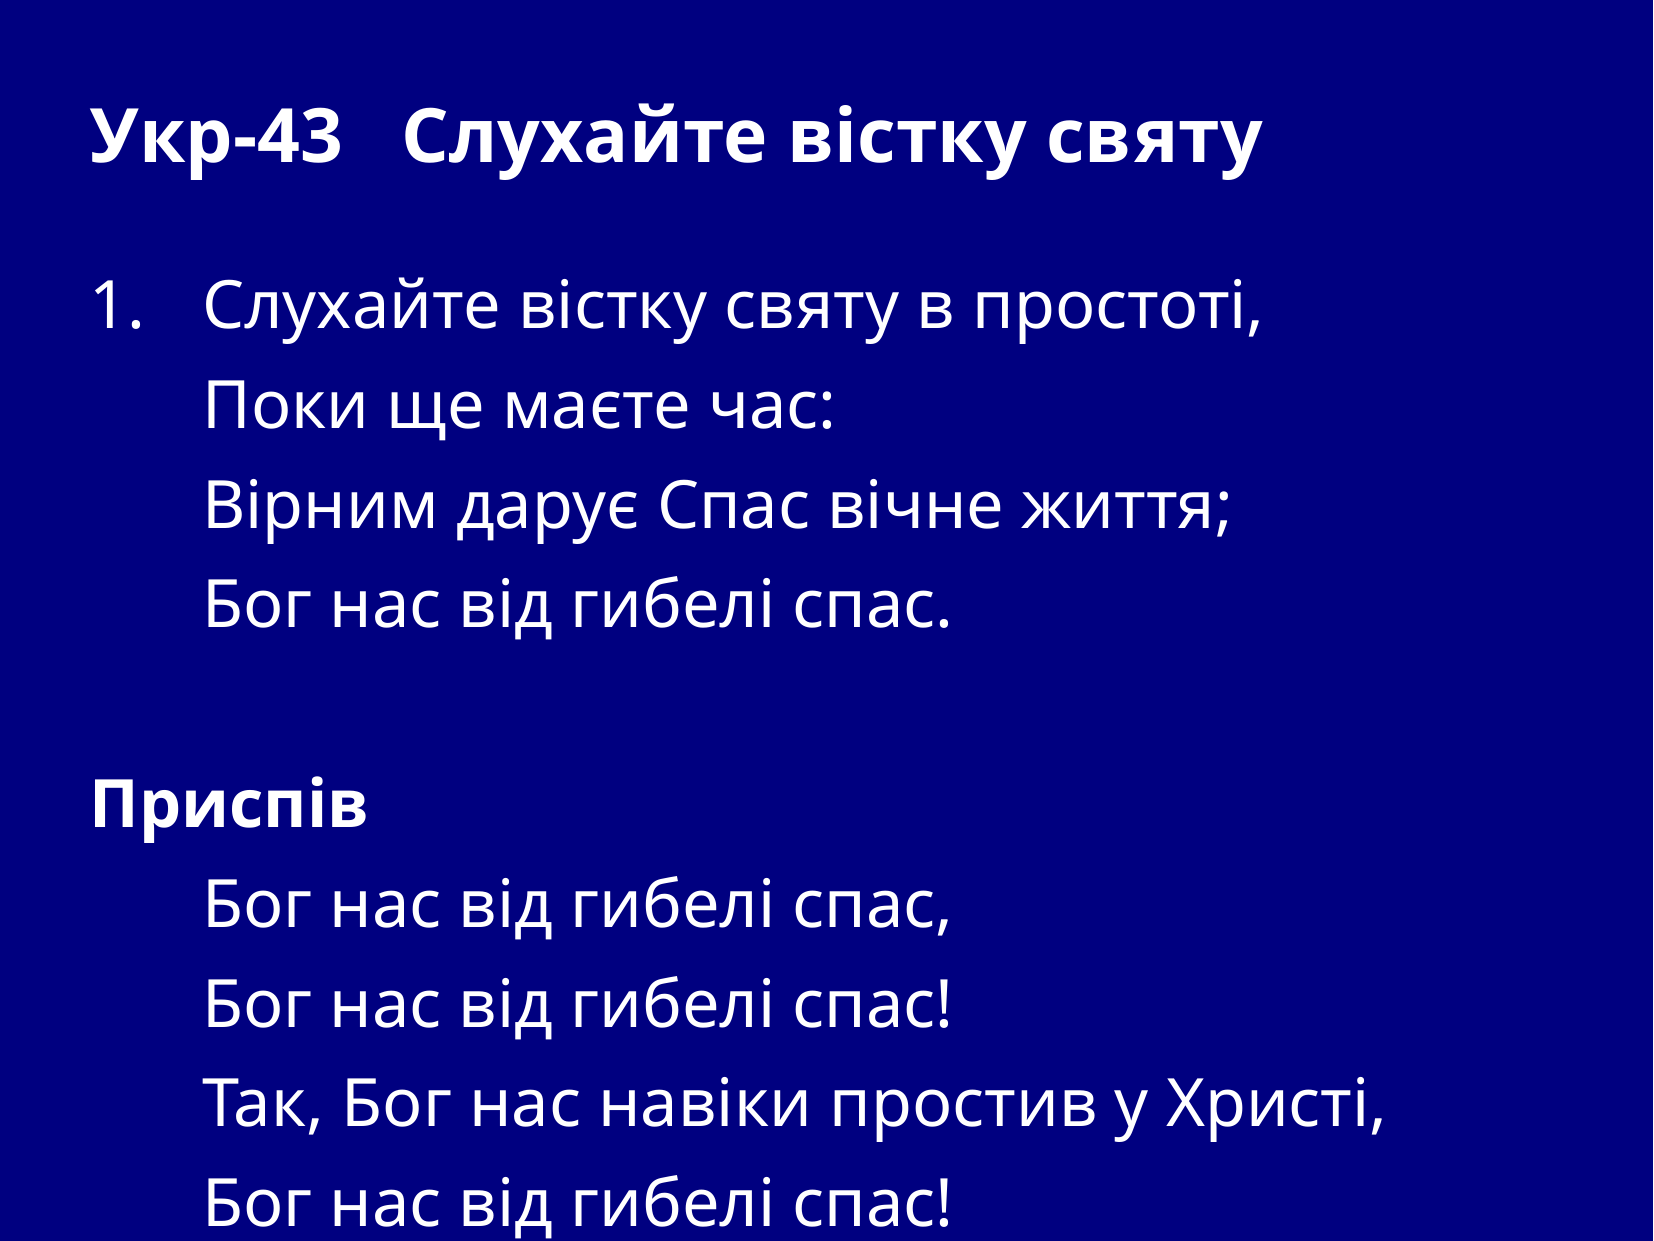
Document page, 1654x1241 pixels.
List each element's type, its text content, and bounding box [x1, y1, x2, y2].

text_box Укр-43 Слухайте вістку святу [75, 75, 1576, 188]
text_box 1. Слухайте вістку святу в простоті, Поки ще маєте час: Вірним дарує Спас вічне життя; Бог нас від гибелі спас. Приспів Бог нас від гибелі спас, Бог нас від гибелі спас! Так, Бог нас навіки простив у Христі, Бог нас від гибелі спас! [75, 188, 1576, 1163]
